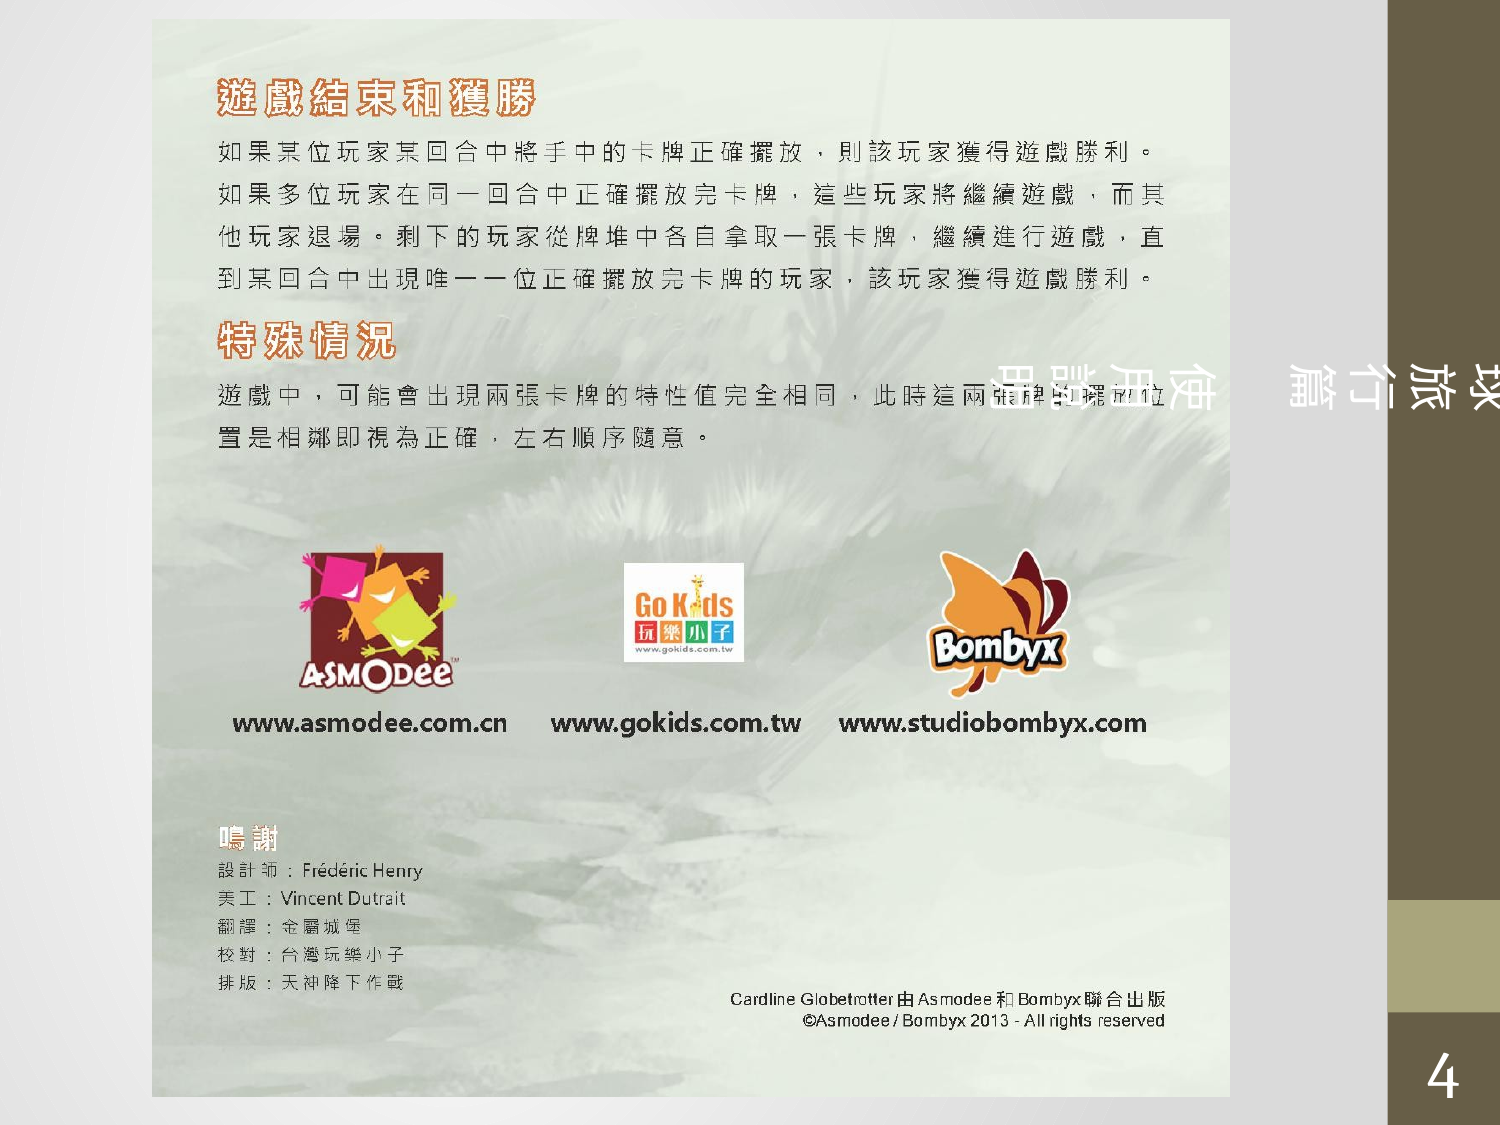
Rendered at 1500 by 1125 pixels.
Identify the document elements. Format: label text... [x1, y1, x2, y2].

text_box 知識線 環球旅行篇 使用說明 [1392, 0, 1484, 787]
picture [152, 19, 1230, 1097]
text_box 4 [1387, 1023, 1500, 1119]
